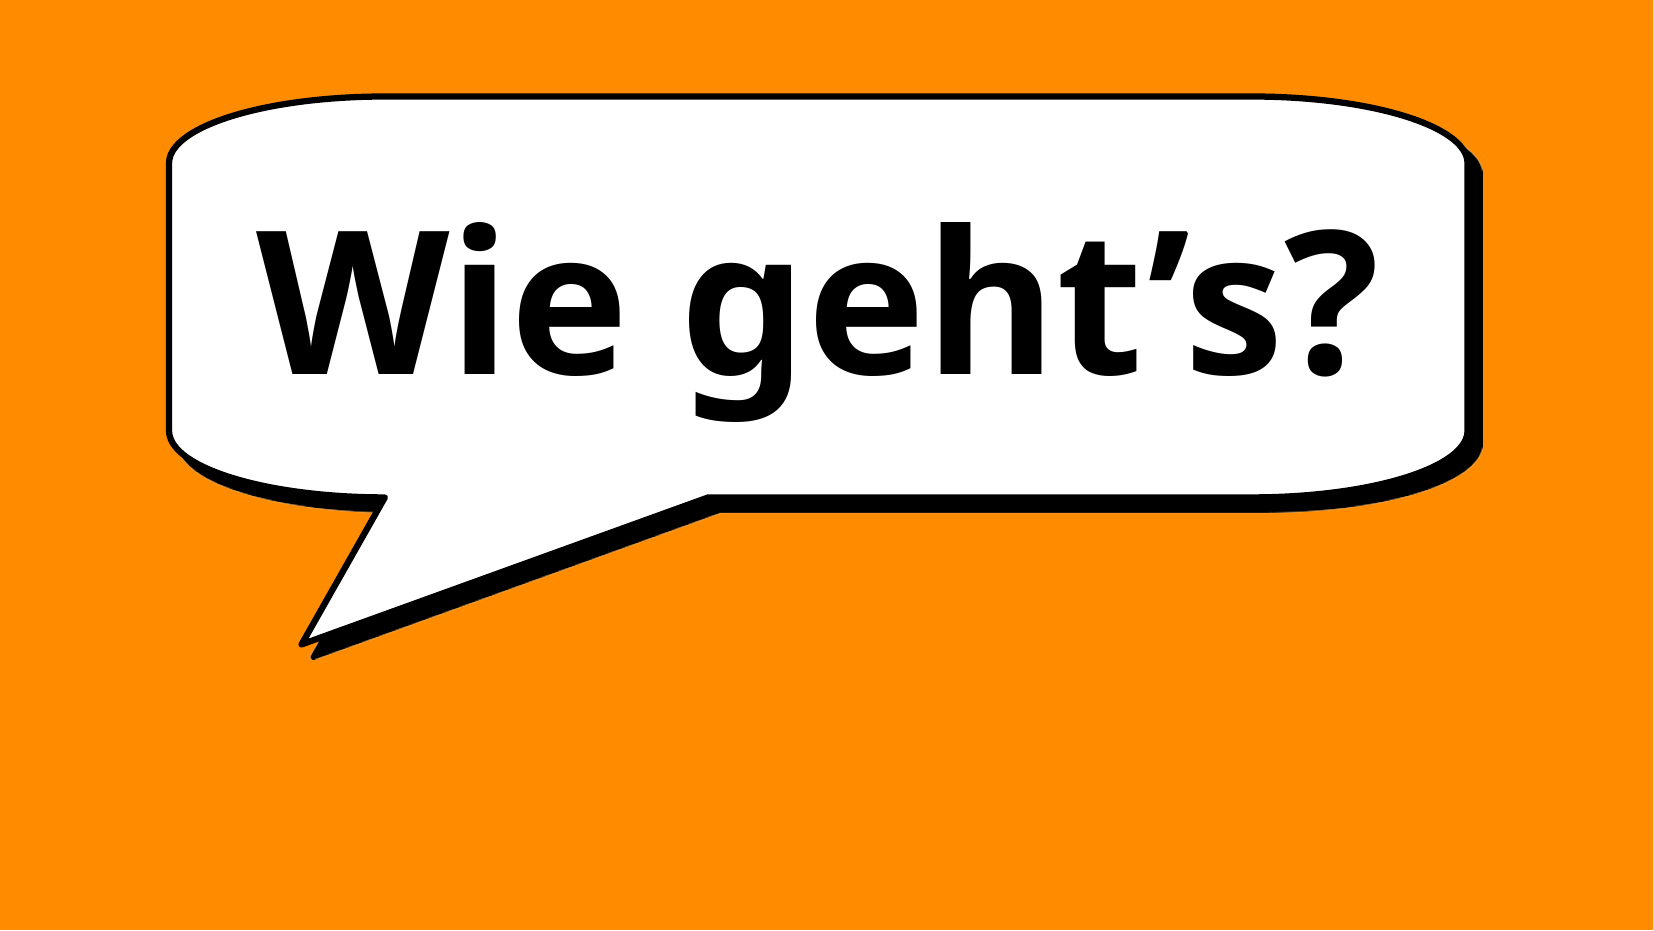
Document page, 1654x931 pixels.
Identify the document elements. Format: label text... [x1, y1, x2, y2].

text_box Wie geht’s? [169, 96, 1468, 645]
